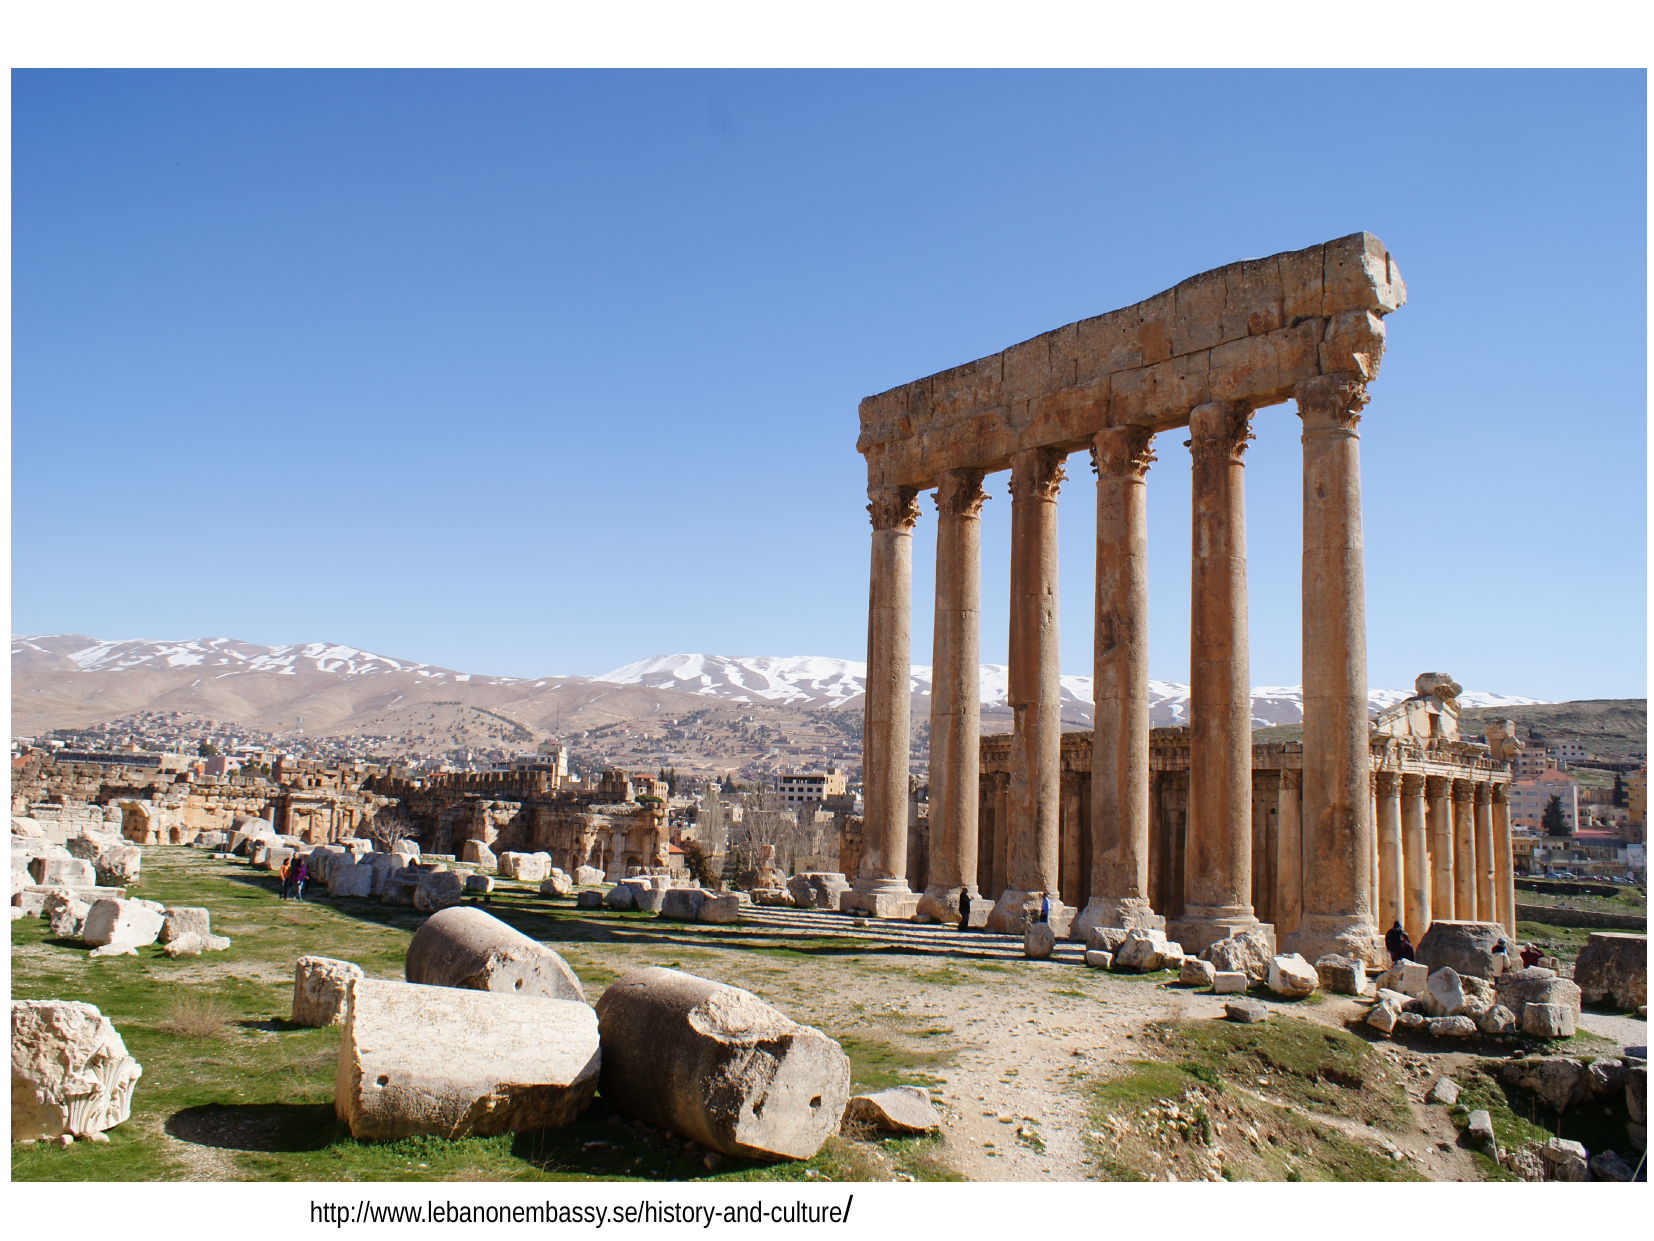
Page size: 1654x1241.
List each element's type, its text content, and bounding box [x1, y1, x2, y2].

picture [11, 68, 1647, 1182]
text_box http://www.lebanonembassy.se/history-and-culture/ [295, 1182, 1493, 1239]
